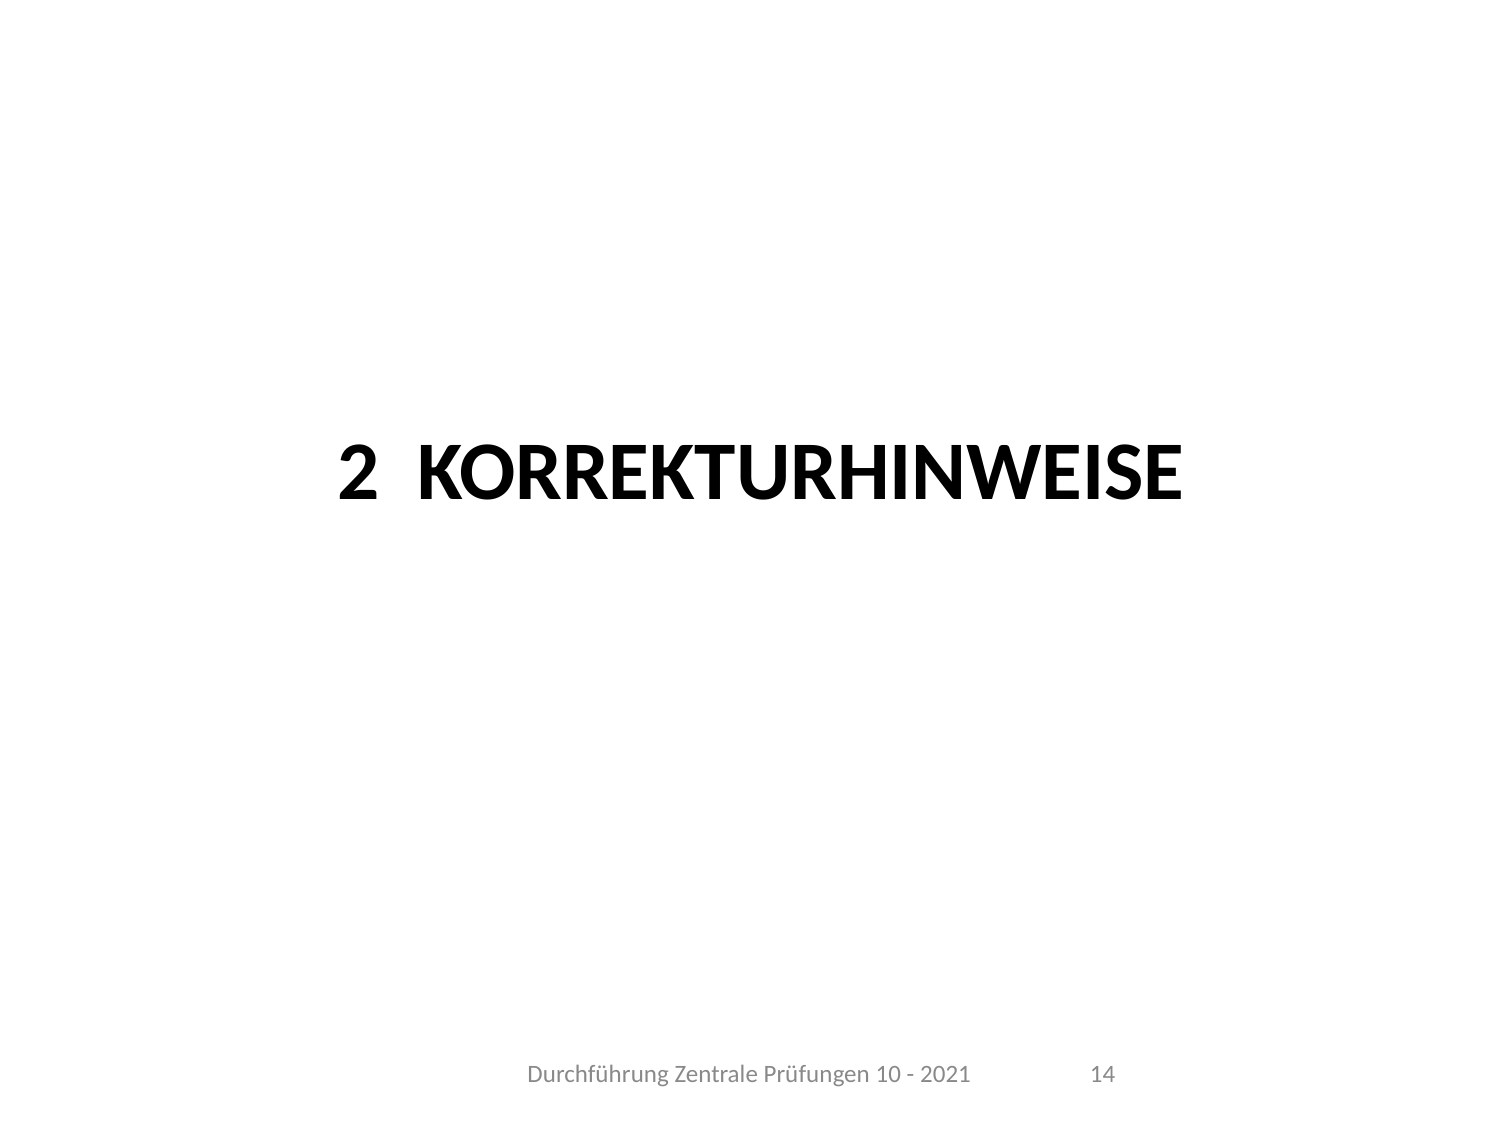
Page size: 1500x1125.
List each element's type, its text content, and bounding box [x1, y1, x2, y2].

title 2 Korrekturhinweise [123, 408, 1399, 633]
text_box 14 [1074, 1042, 1426, 1103]
text_box Durchführung Zentrale Prüfungen 10 - 2021 [512, 1042, 988, 1103]
